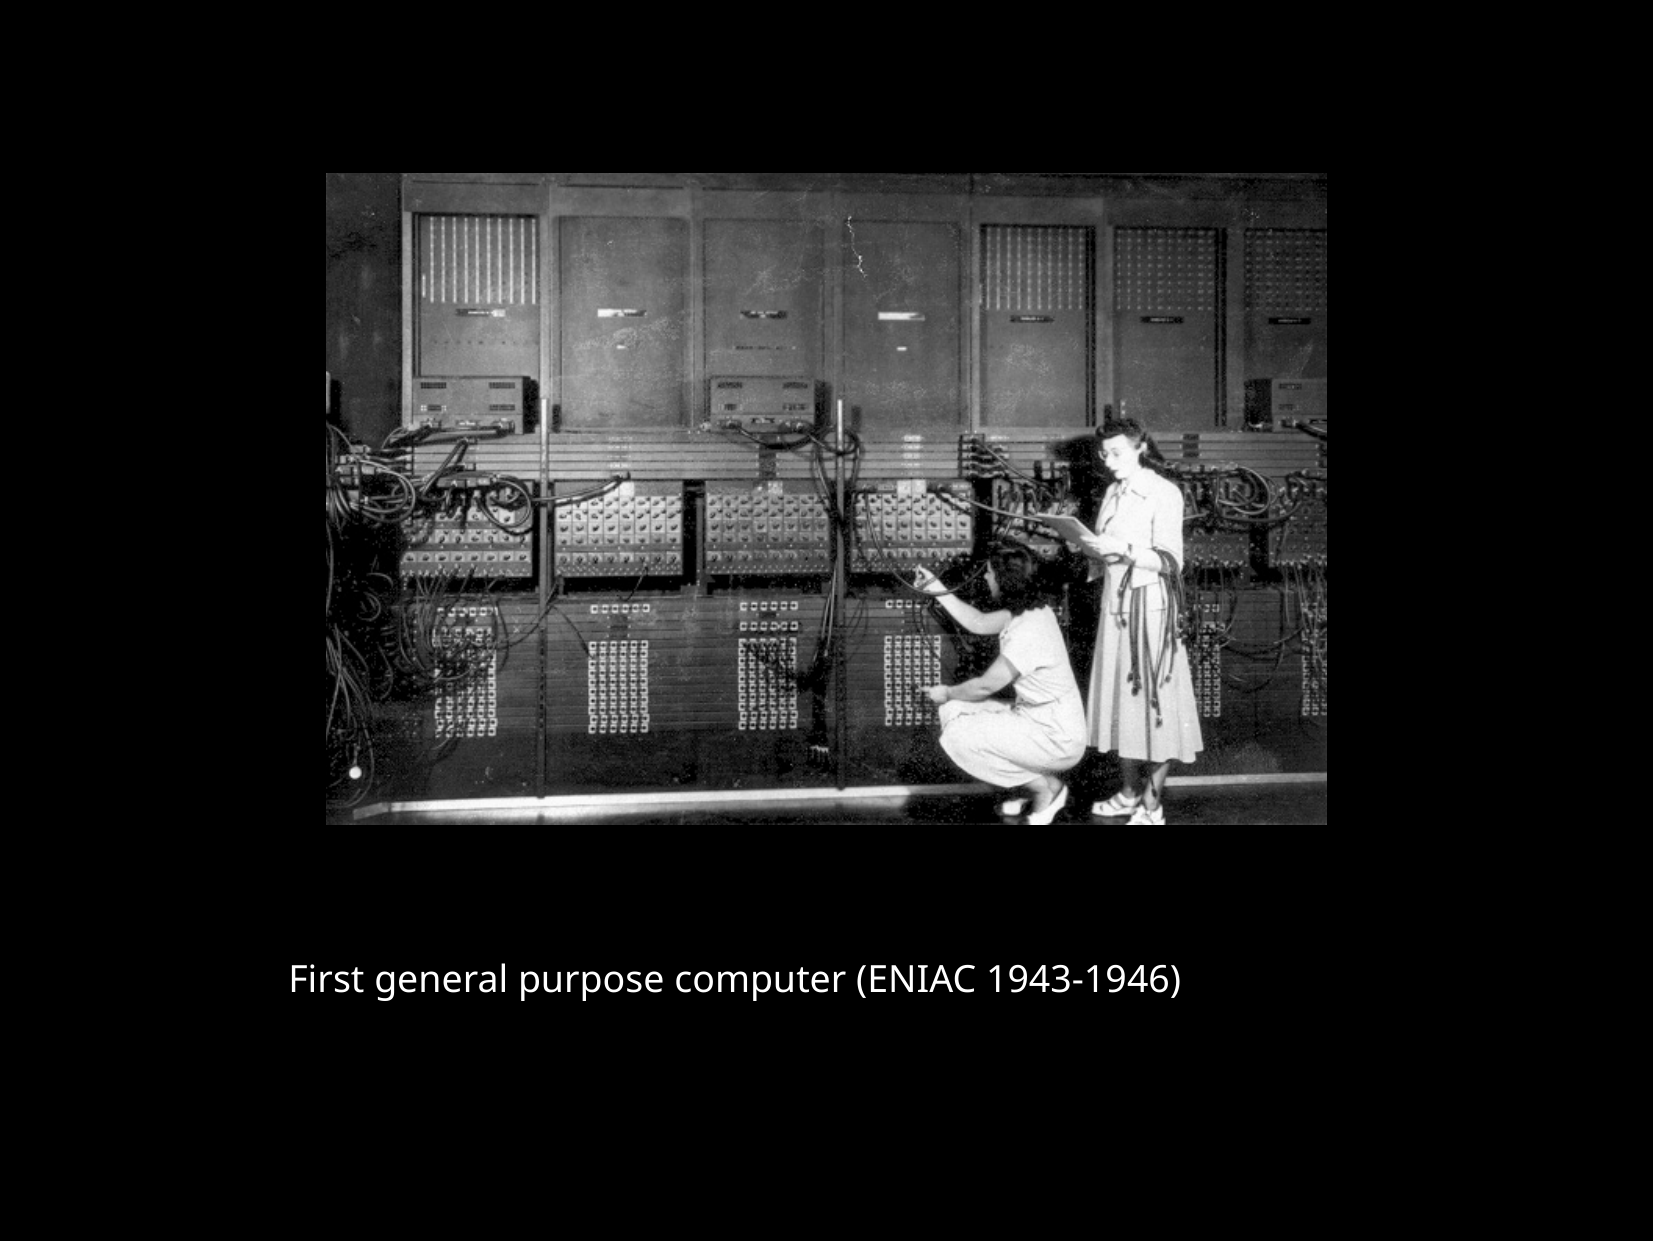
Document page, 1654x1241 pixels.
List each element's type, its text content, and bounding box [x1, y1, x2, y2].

text_box First general purpose computer (ENIAC 1943-1946) [273, 944, 1351, 1013]
picture [326, 173, 1327, 826]
